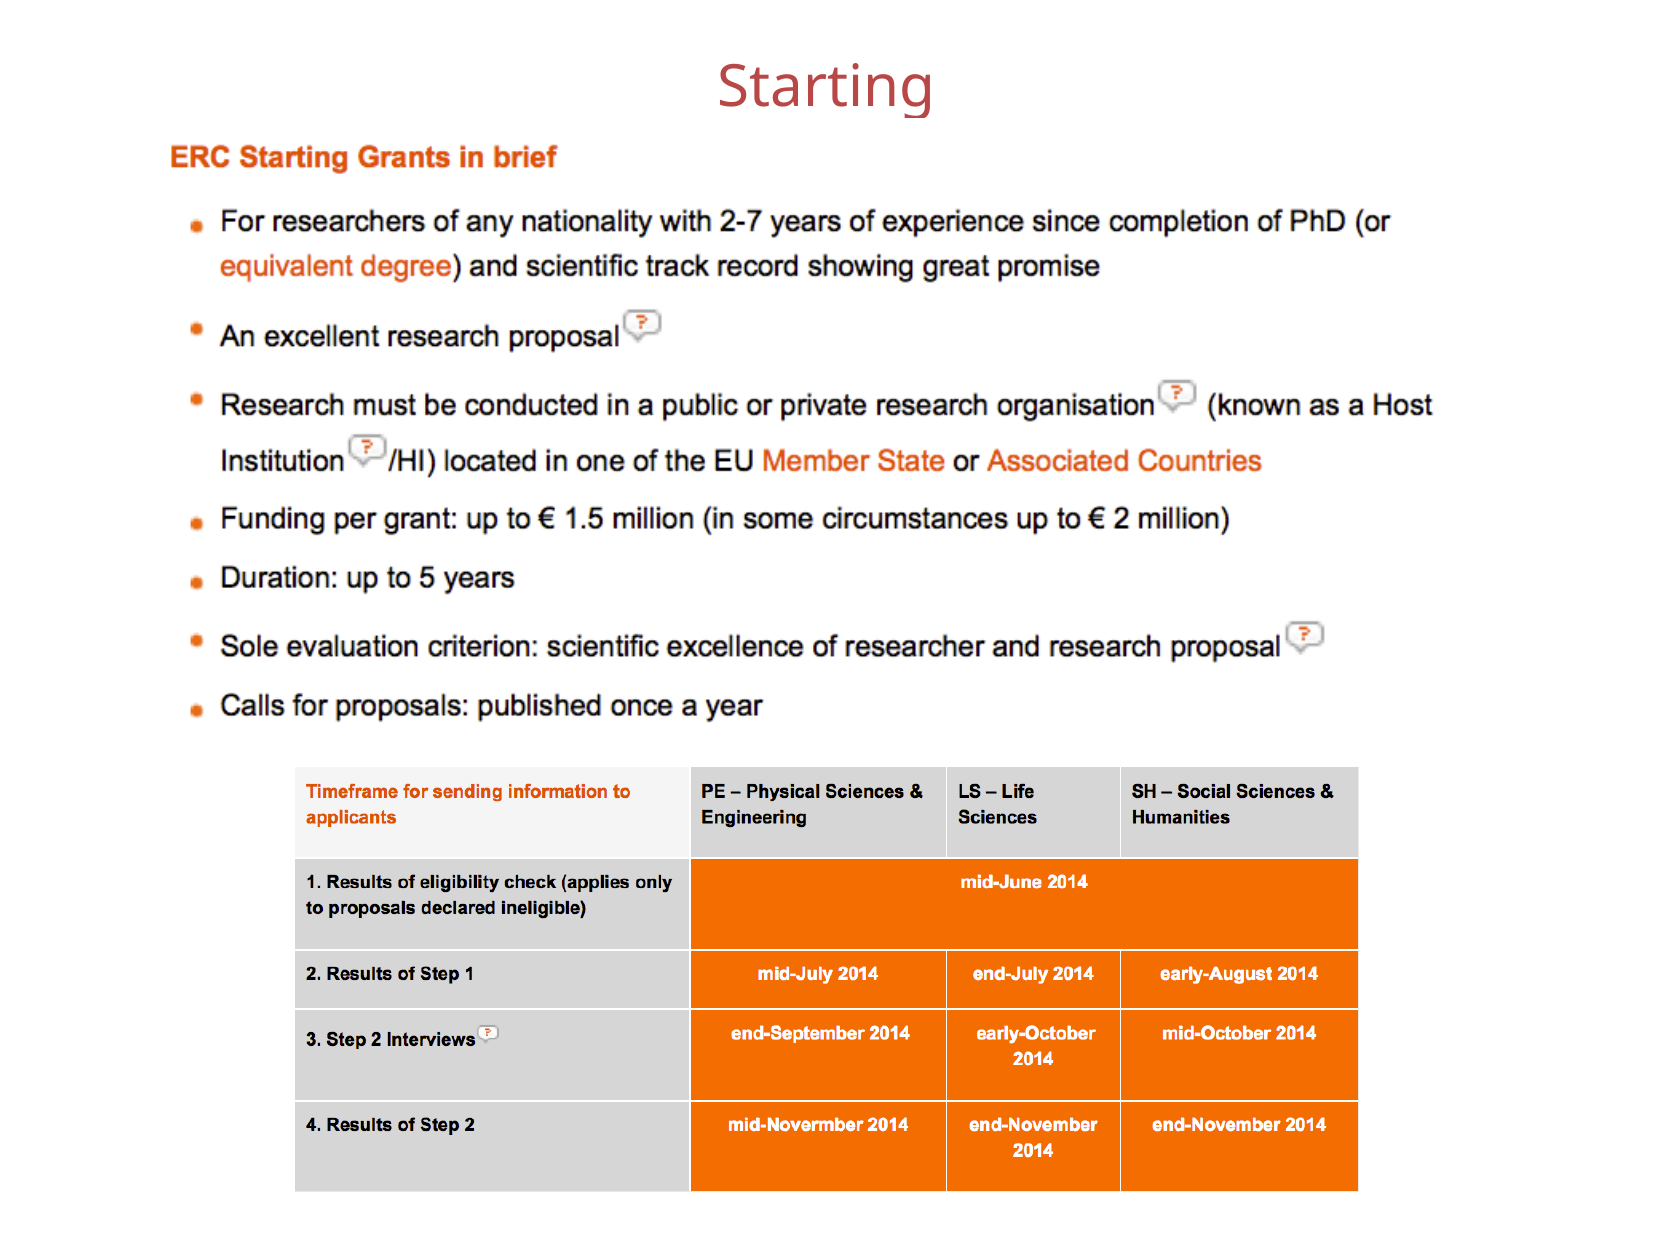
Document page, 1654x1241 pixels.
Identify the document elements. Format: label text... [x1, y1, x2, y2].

picture [127, 118, 1537, 735]
title Starting [82, 38, 1571, 129]
picture [295, 767, 1359, 1192]
